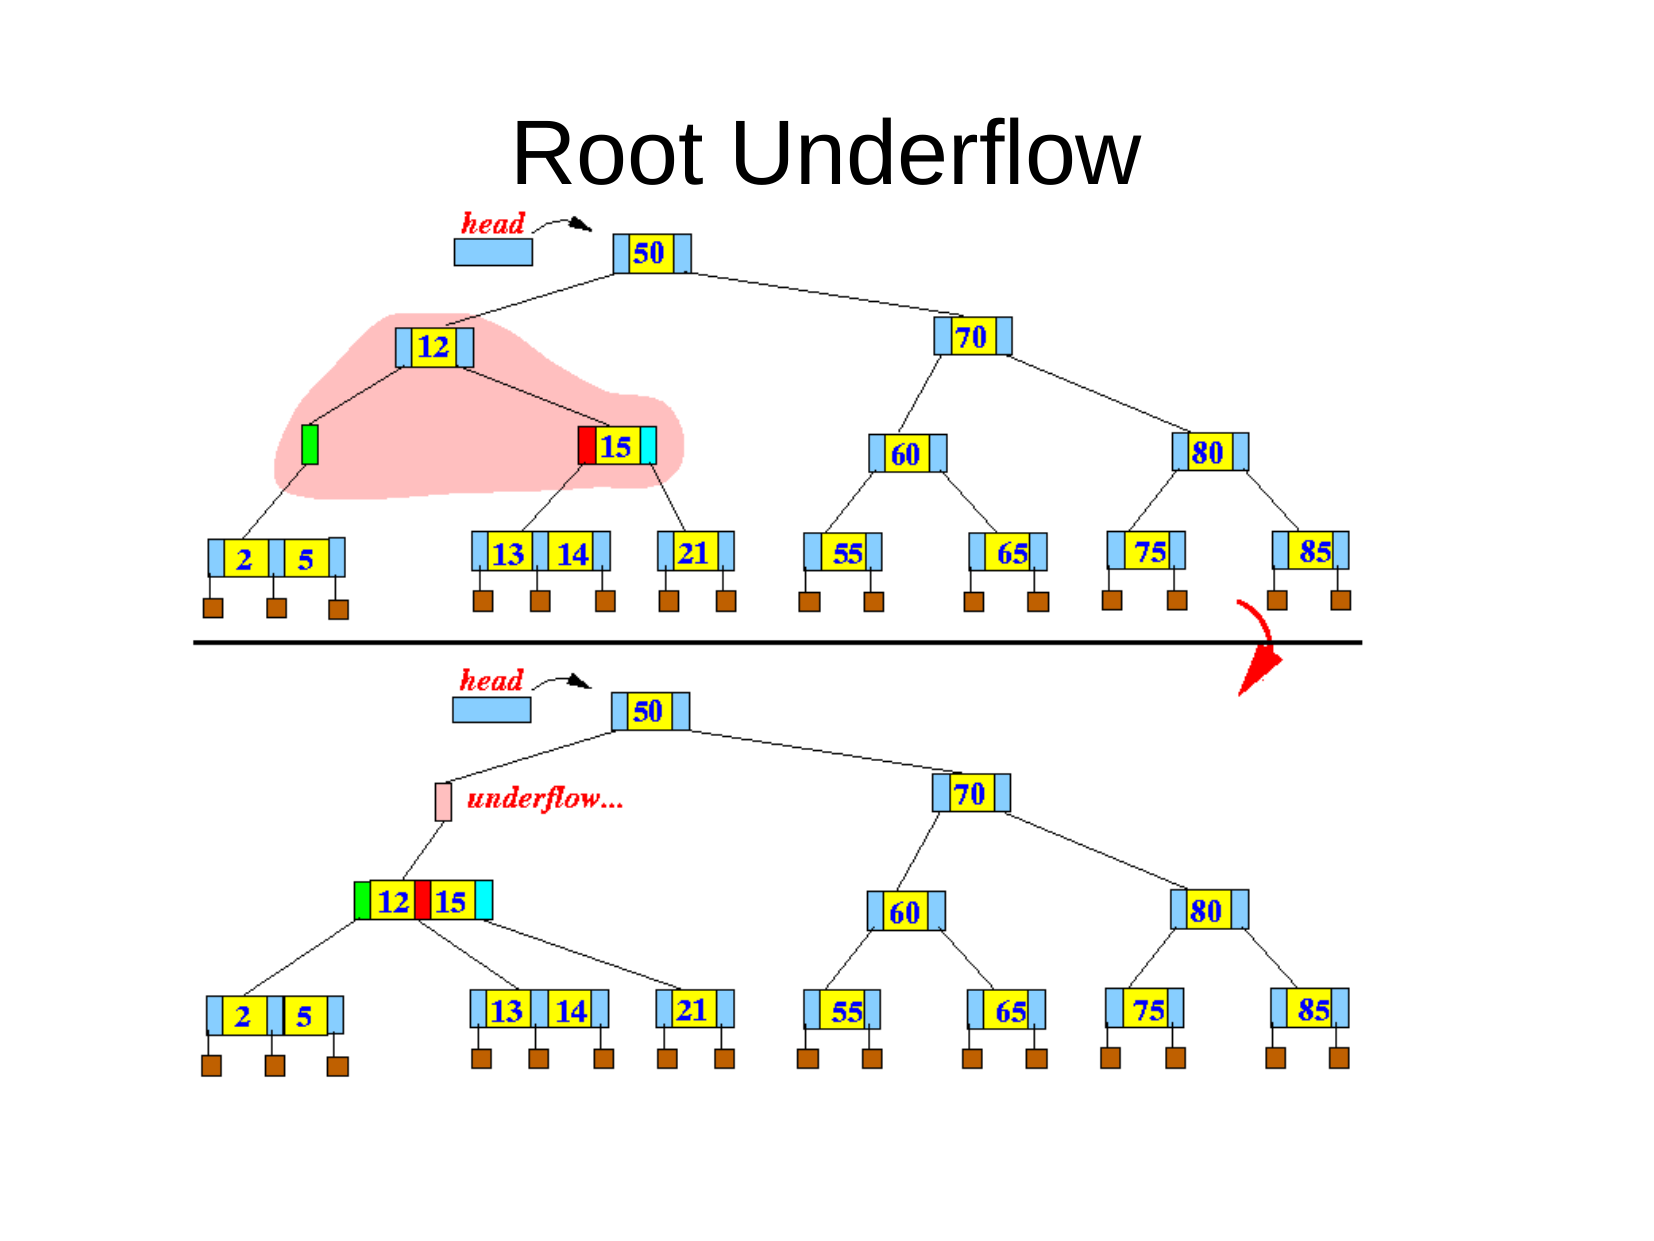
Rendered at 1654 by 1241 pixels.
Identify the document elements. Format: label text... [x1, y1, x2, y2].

title Root Underflow [82, 49, 1571, 257]
picture [157, 204, 1388, 1088]
